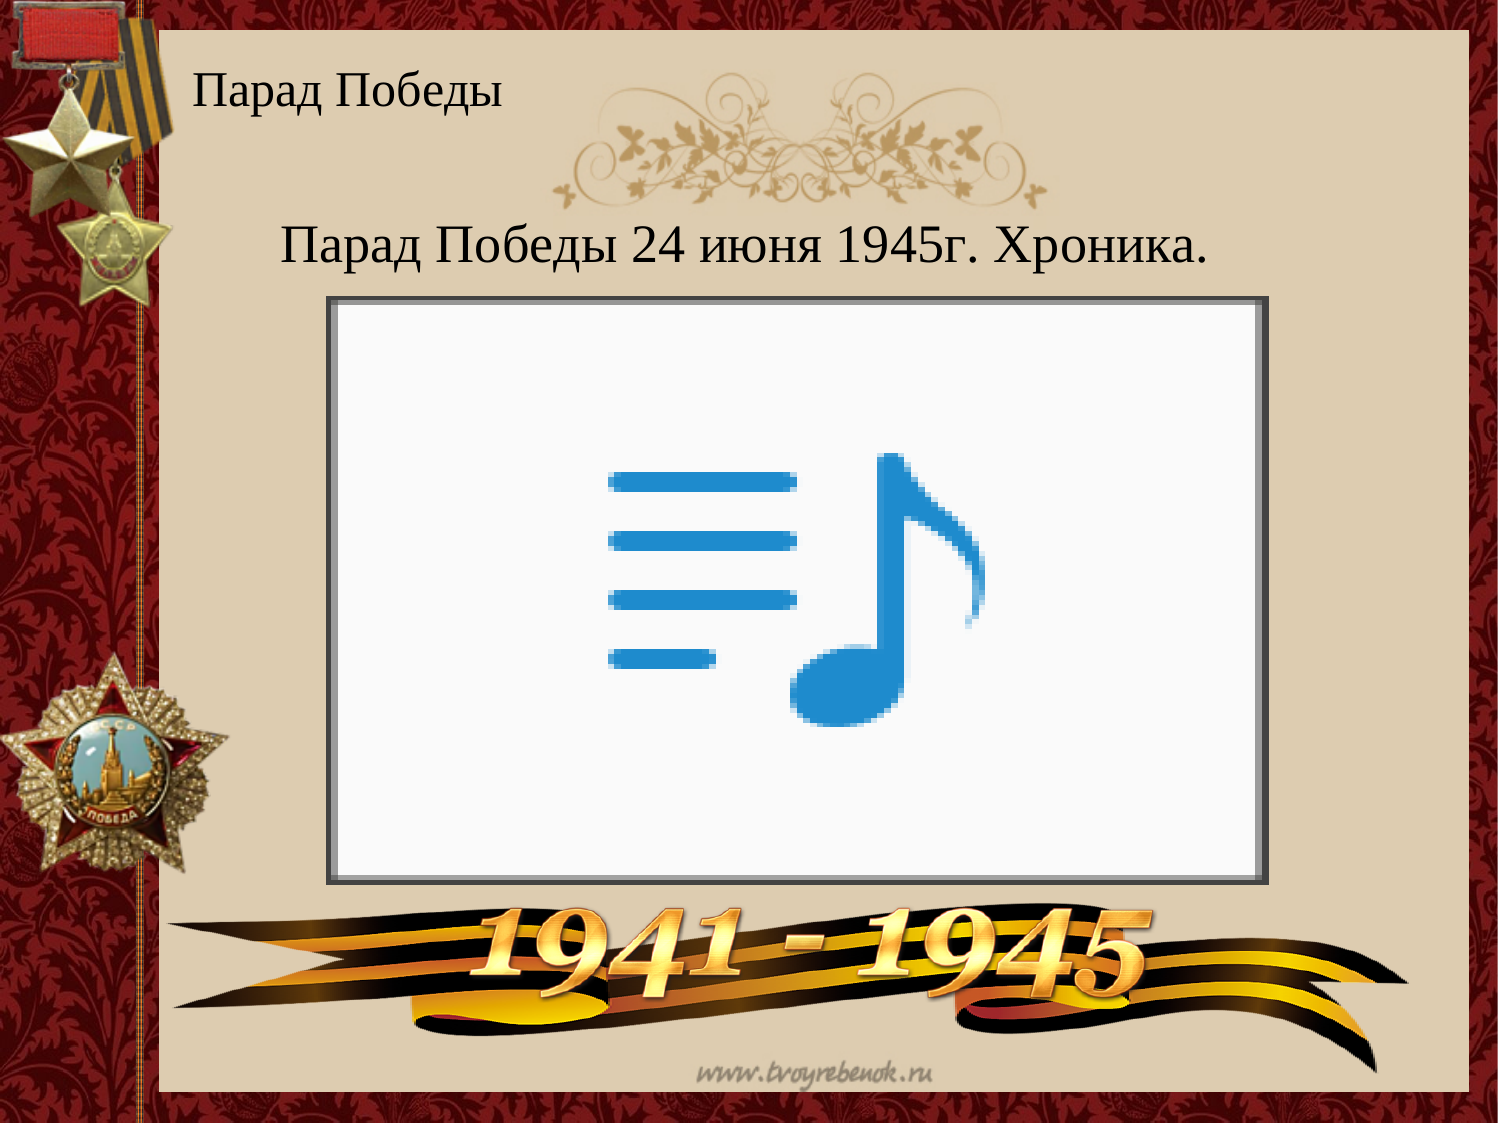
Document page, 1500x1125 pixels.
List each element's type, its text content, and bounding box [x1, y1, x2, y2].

title Парад Победы 24 июня 1945г. Хроника. [265, 206, 1300, 326]
text_box Парад Победы [177, 54, 532, 149]
text_box [324, 295, 1270, 886]
picture [0, 0, 1498, 1123]
